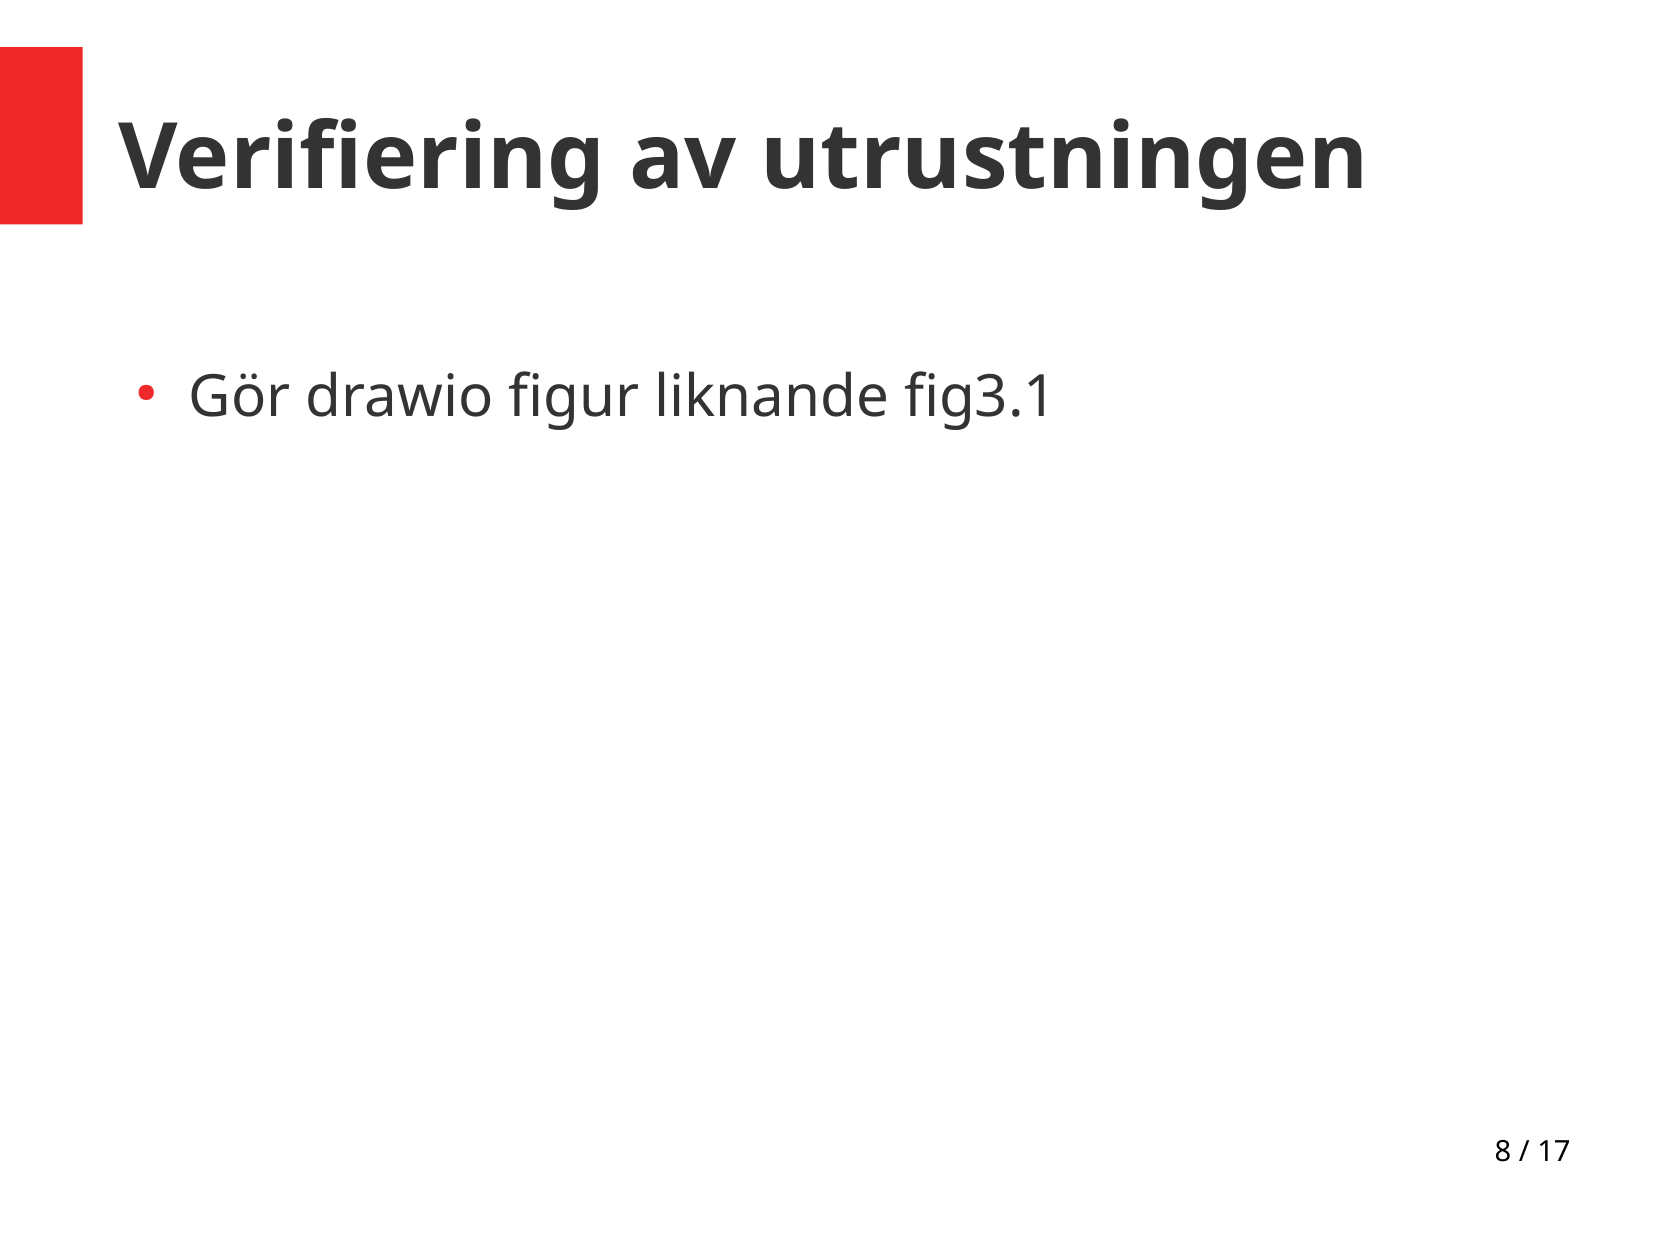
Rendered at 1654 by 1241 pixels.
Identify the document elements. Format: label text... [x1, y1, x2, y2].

title Verifiering av utrustningen [118, 49, 1571, 257]
list Gör drawio figur liknande fig3.1 [118, 354, 1536, 1074]
